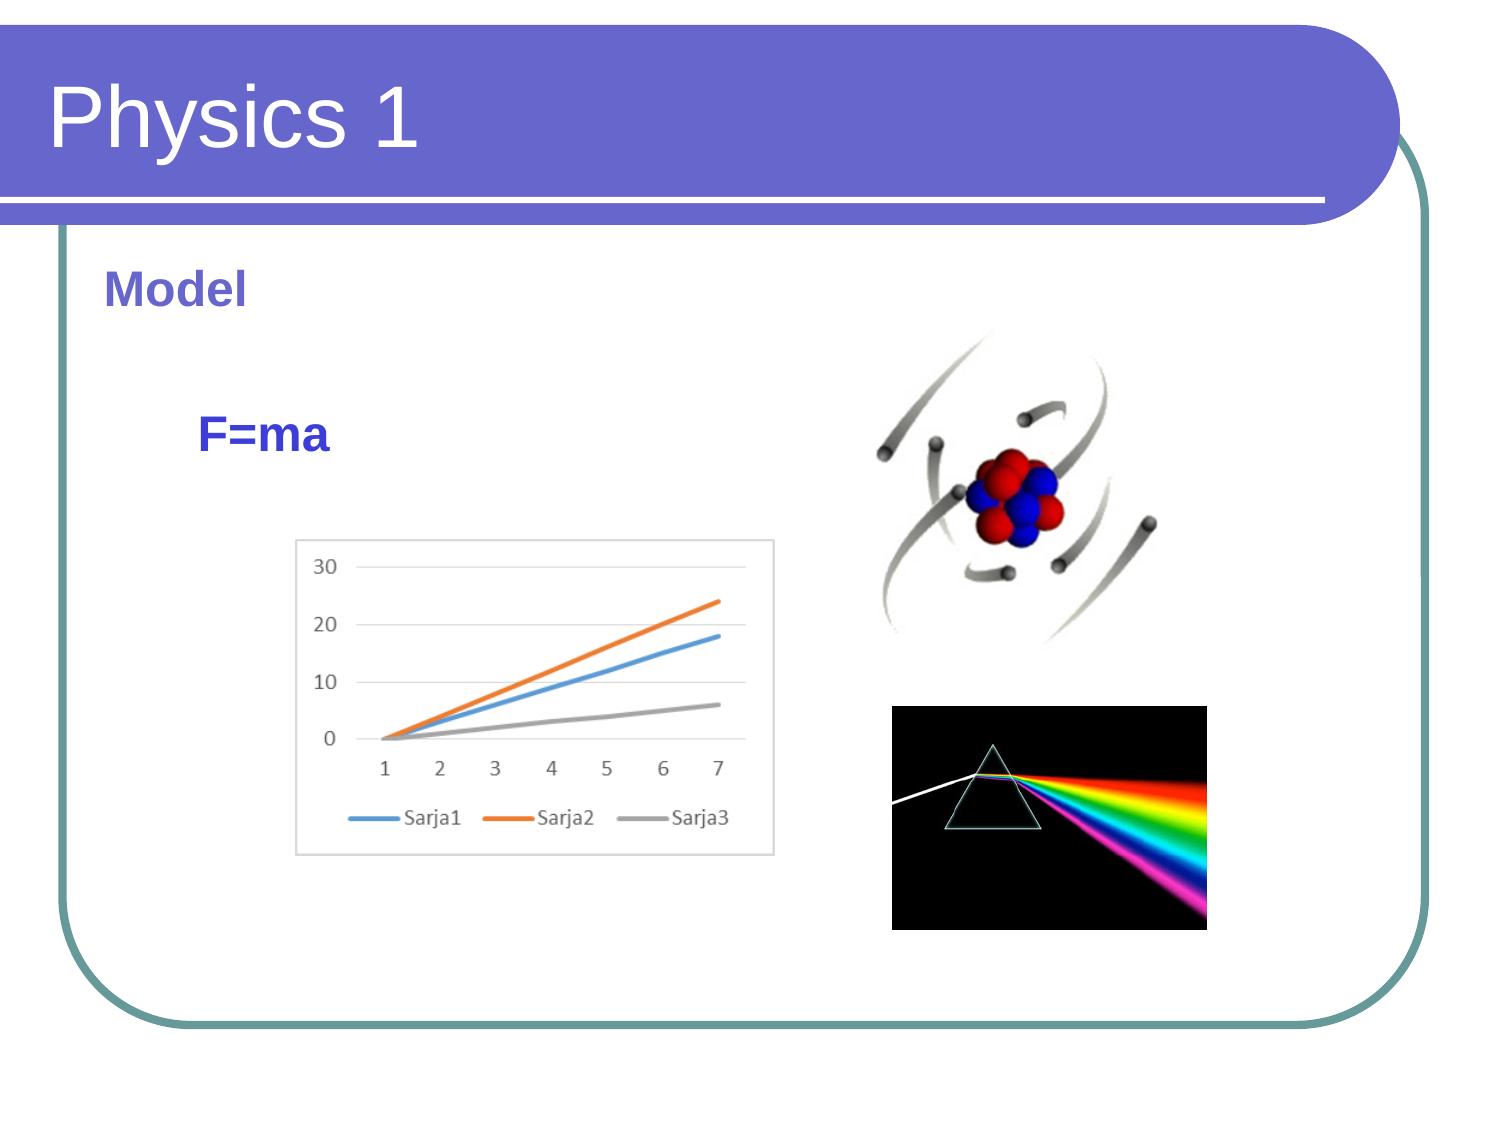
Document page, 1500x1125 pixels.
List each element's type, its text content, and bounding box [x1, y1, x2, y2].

list Model [88, 255, 1389, 327]
picture [844, 326, 1182, 658]
title Physics 1 [32, 37, 1347, 188]
picture [892, 706, 1207, 930]
picture [295, 539, 775, 856]
text_box F=ma [182, 394, 408, 469]
